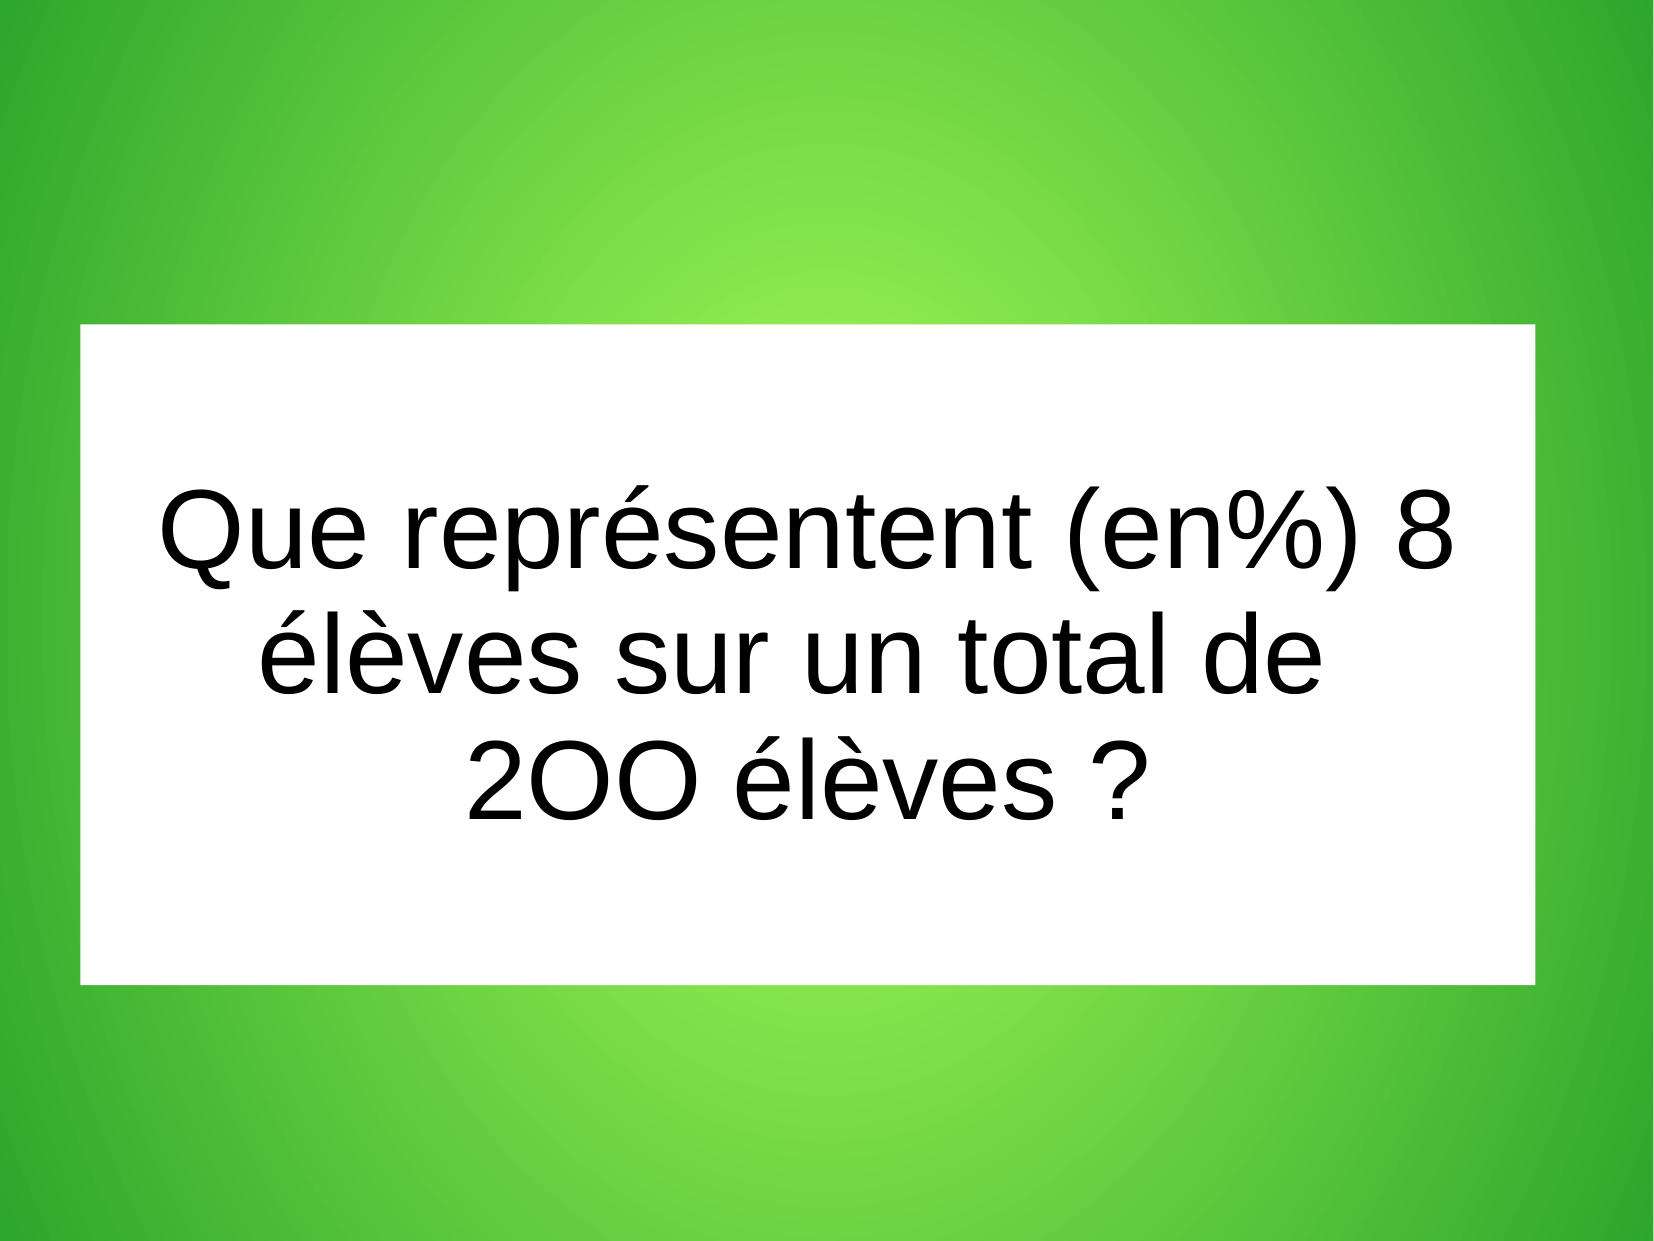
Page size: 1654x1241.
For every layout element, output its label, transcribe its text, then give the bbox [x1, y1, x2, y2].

picture [0, 0, 1654, 1241]
title [82, 0, 1571, 325]
text_box Que représentent (en%) 8 élèves sur un total de 2OO élèves ? [80, 324, 1536, 986]
